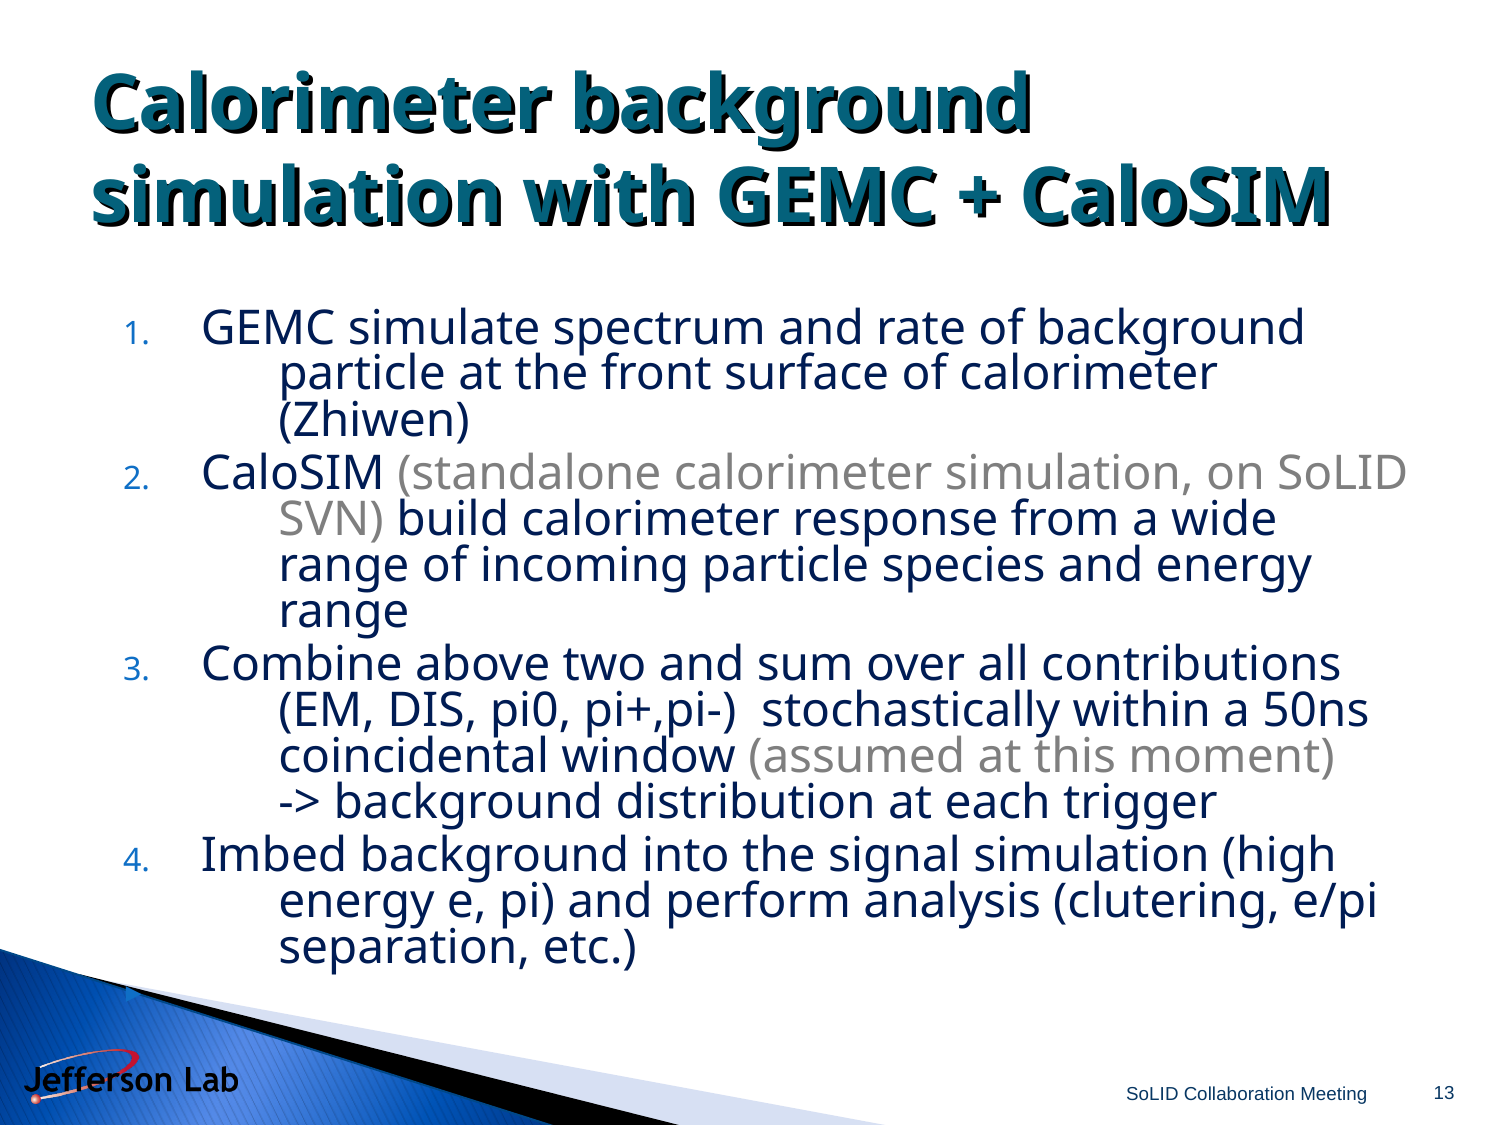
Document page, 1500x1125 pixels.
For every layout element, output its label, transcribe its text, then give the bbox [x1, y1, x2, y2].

list GEMC simulate spectrum and rate of background particle at the front surface of calorimeter (Zhiwen) CaloSIM (standalone calorimeter simulation, on SoLID SVN) build calorimeter response from a wide range of incoming particle species and energy range Combine above two and sum over all contributions (EM, DIS, pi0, pi+,pi-) stochastically within a 50ns coincidental window (assumed at this moment) -> background distribution at each trigger Imbed background into the signal simulation (high energy e, pi) and perform analysis (clutering, e/pi separation, etc.) [75, 299, 1426, 986]
text_box 13 [1418, 1051, 1479, 1112]
title Calorimeter background simulation with GEMC + CaloSIM [75, 45, 1426, 233]
text_box SoLID Collaboration Meeting [1074, 1051, 1418, 1112]
